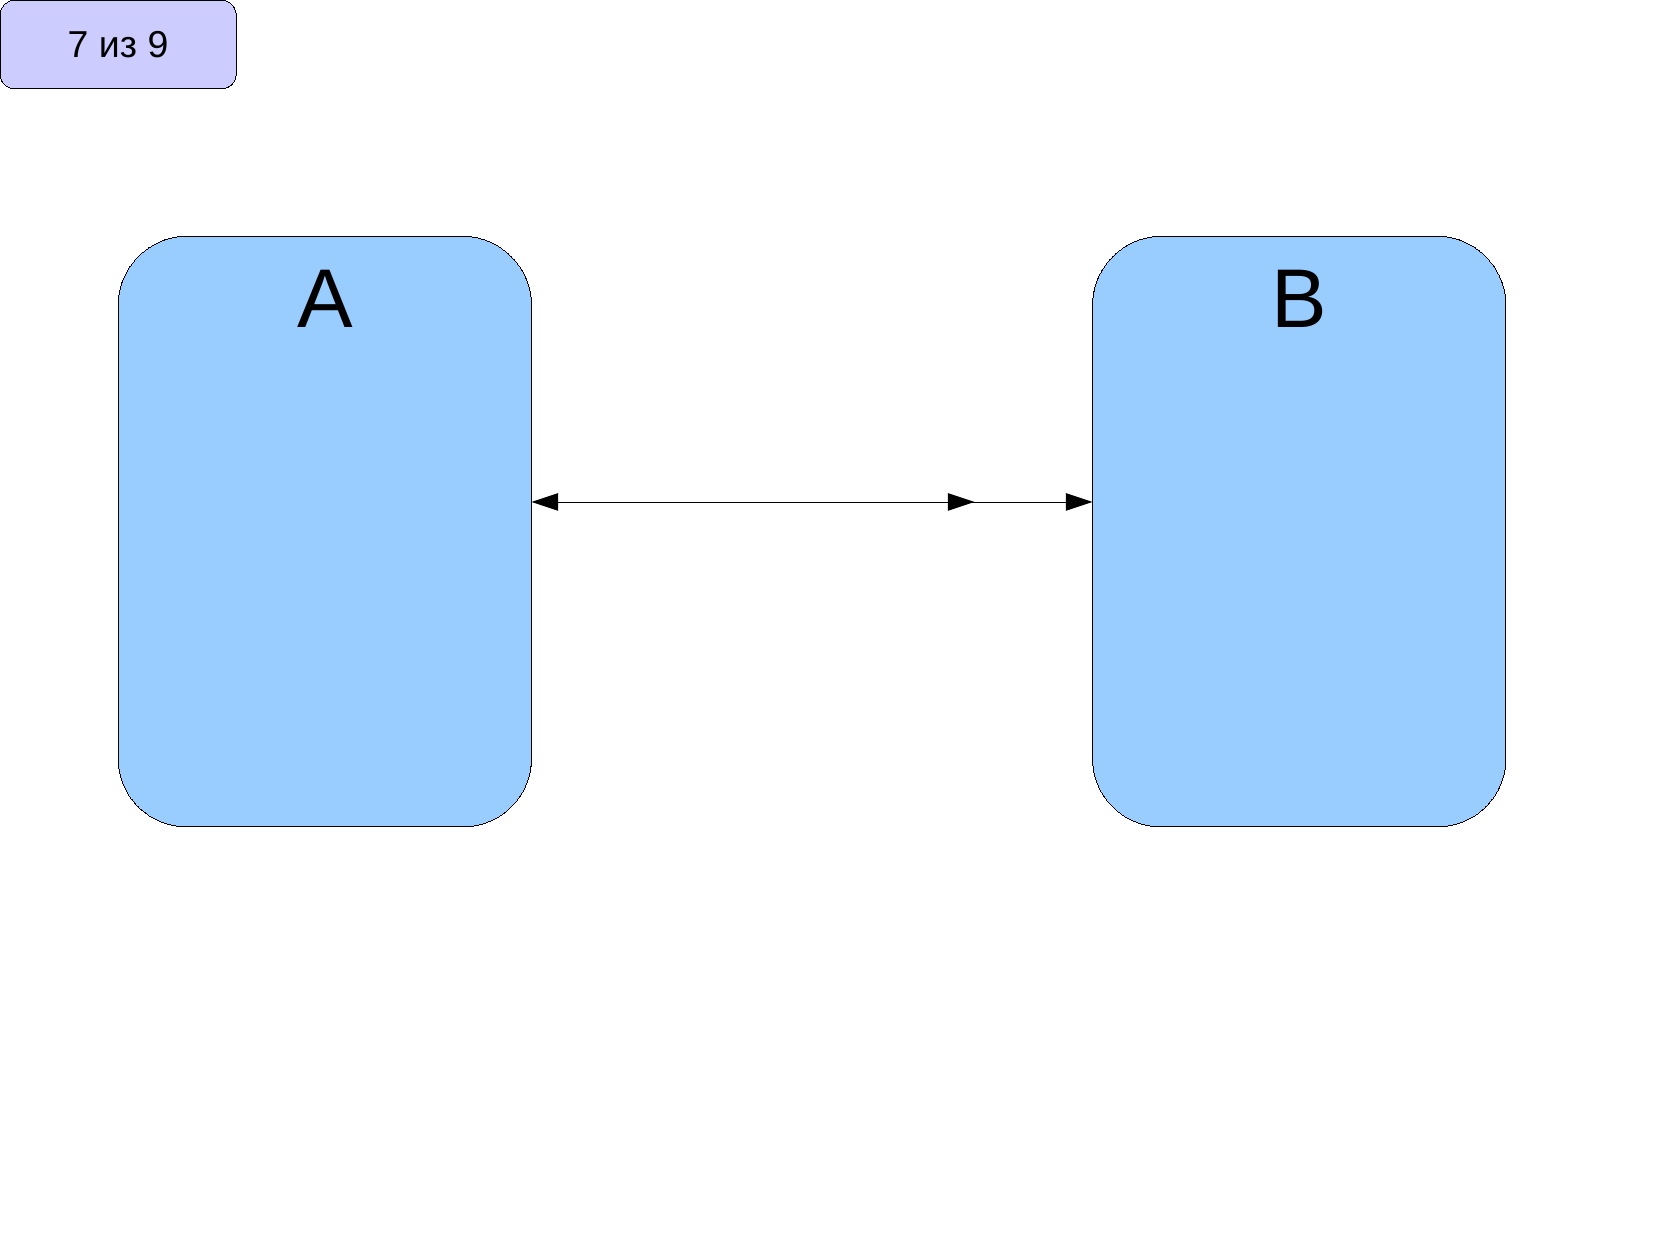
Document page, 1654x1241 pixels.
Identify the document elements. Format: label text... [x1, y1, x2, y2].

text_box 7 из 9 [0, 0, 237, 89]
text_box А [118, 236, 532, 827]
text_box B [1092, 236, 1506, 827]
